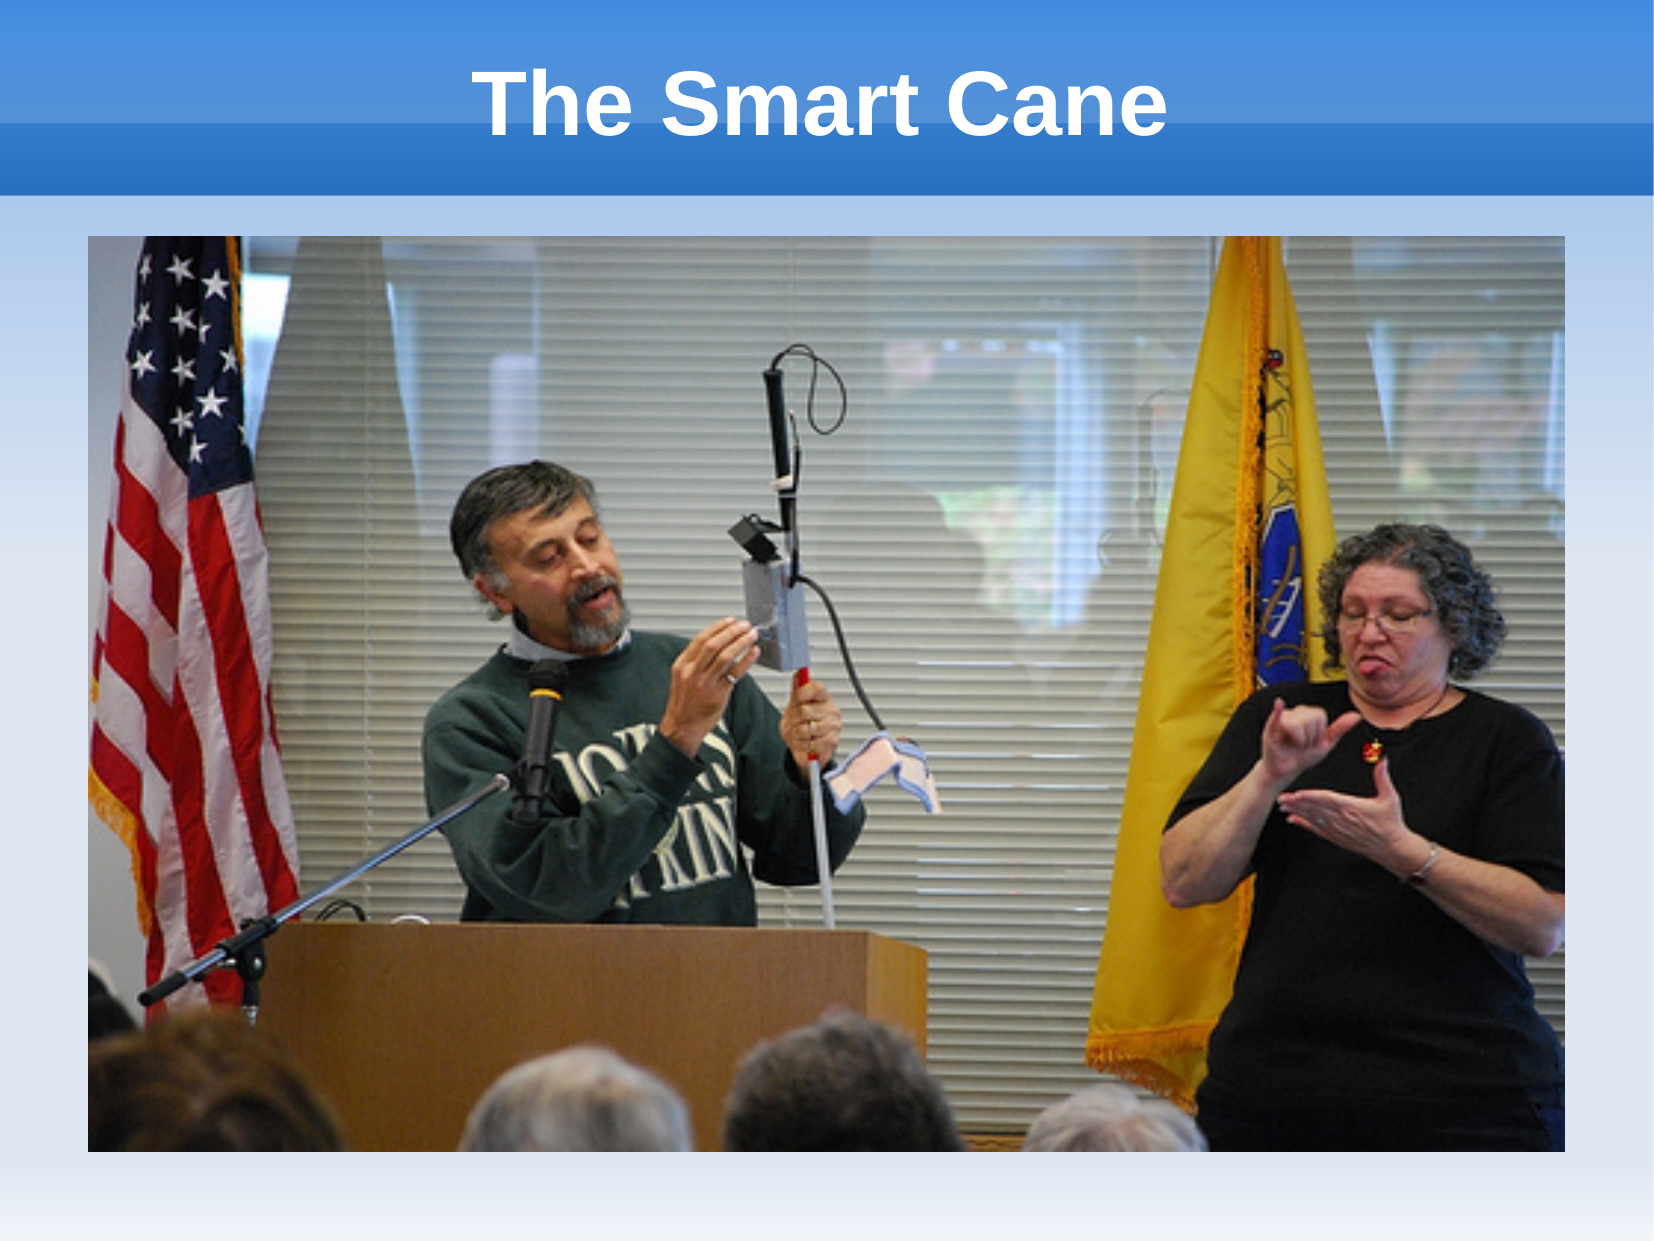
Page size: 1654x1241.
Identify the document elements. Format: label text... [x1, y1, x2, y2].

picture [0, 0, 1654, 1241]
title The Smart Cane [76, 7, 1565, 200]
